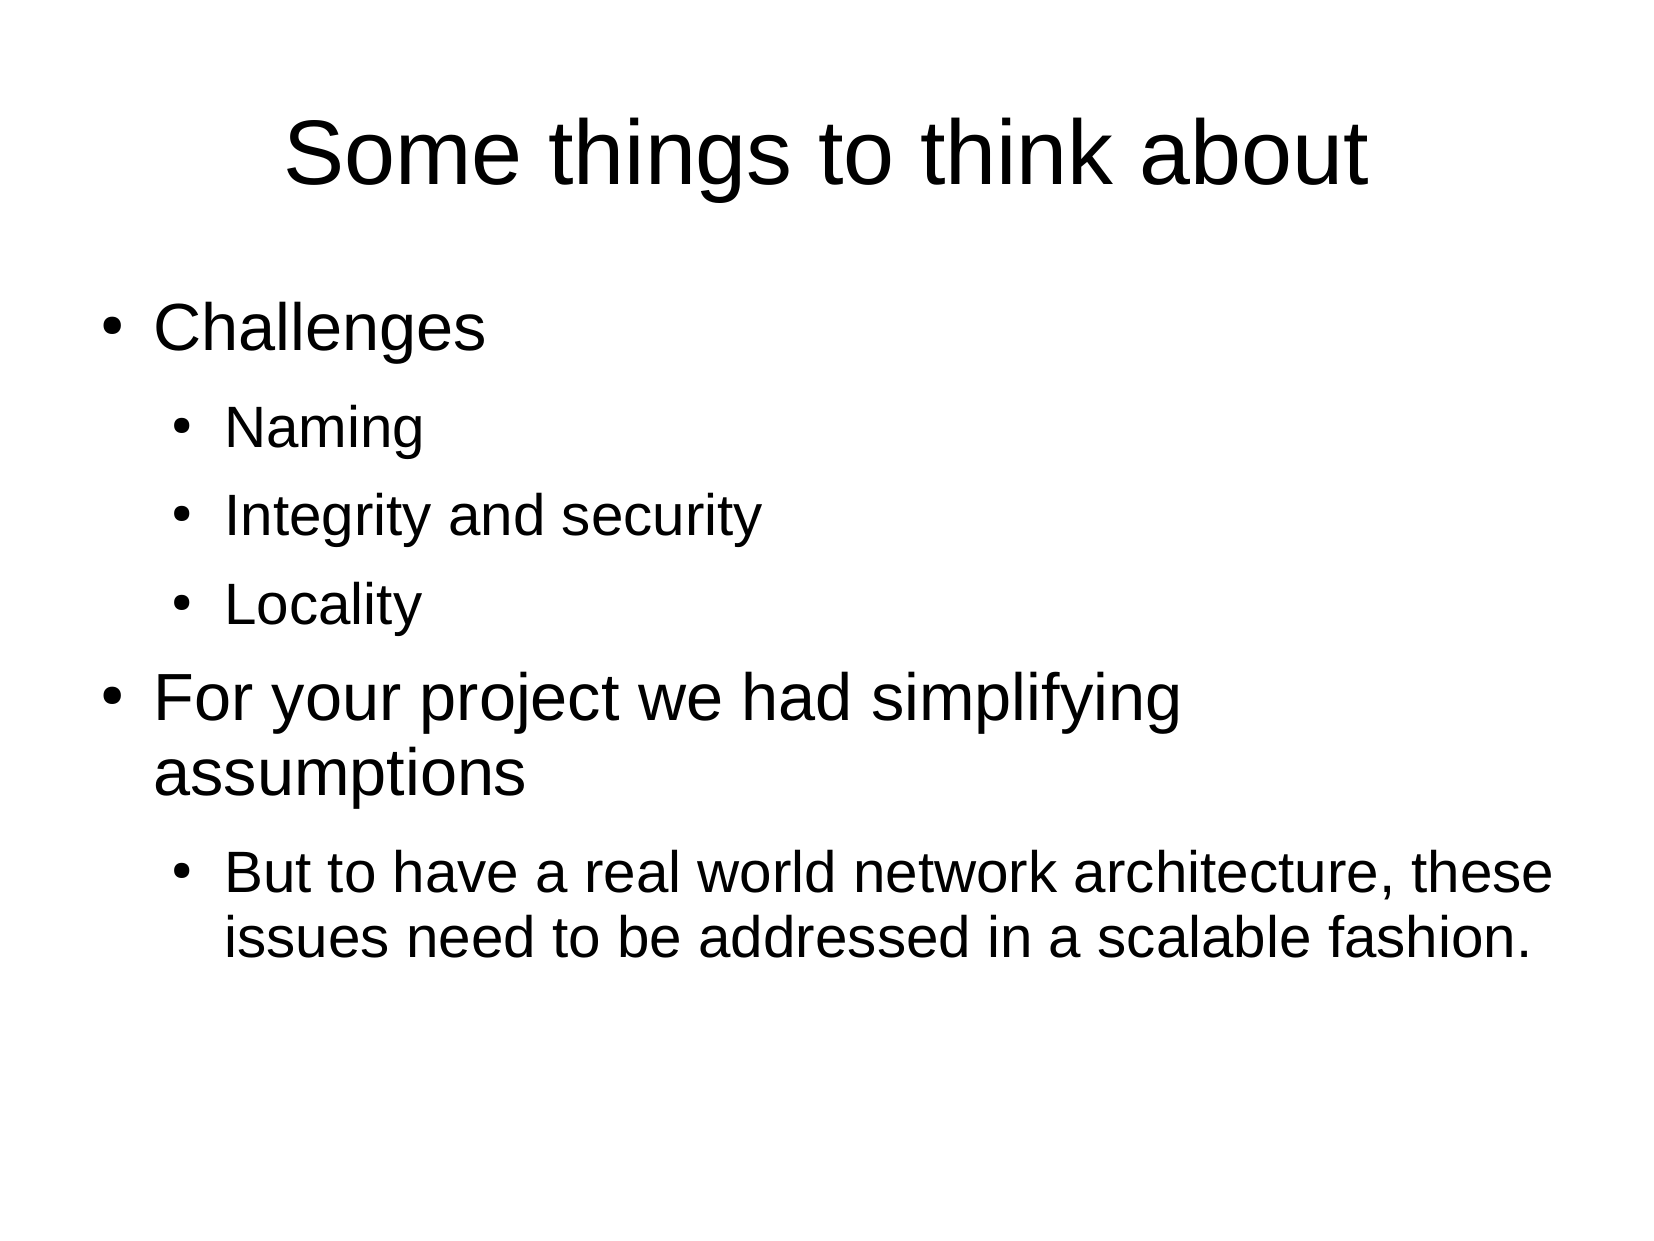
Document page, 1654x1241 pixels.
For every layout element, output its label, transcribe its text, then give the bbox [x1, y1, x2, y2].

title Some things to think about [82, 56, 1571, 250]
list Challenges Naming Integrity and security Locality For your project we had simplifying assumptions But to have a real world network architecture, these issues need to be addressed in a scalable fashion. [82, 290, 1571, 1109]
